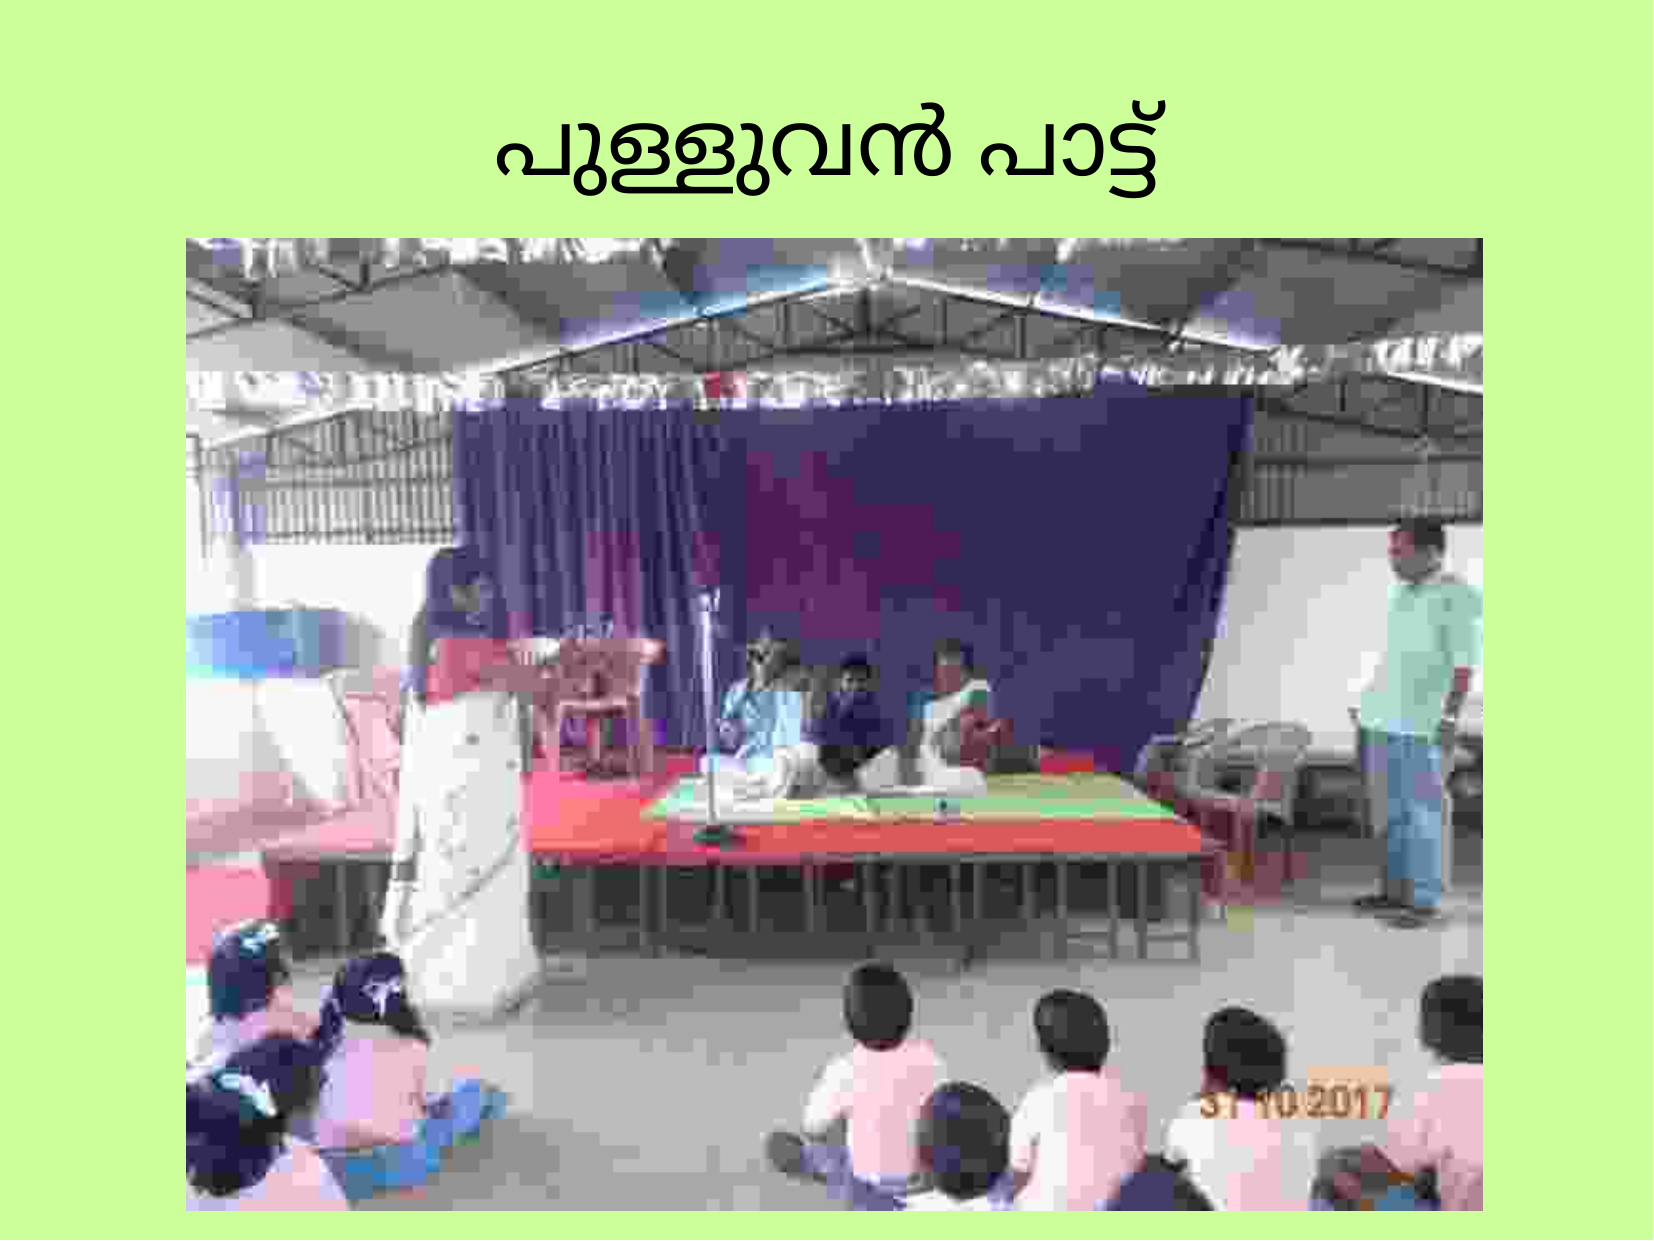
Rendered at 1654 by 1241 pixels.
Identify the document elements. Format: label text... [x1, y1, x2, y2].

title പുള്ളുവന്‍ പാട്ട് [82, 49, 1571, 257]
picture [186, 238, 1483, 1211]
